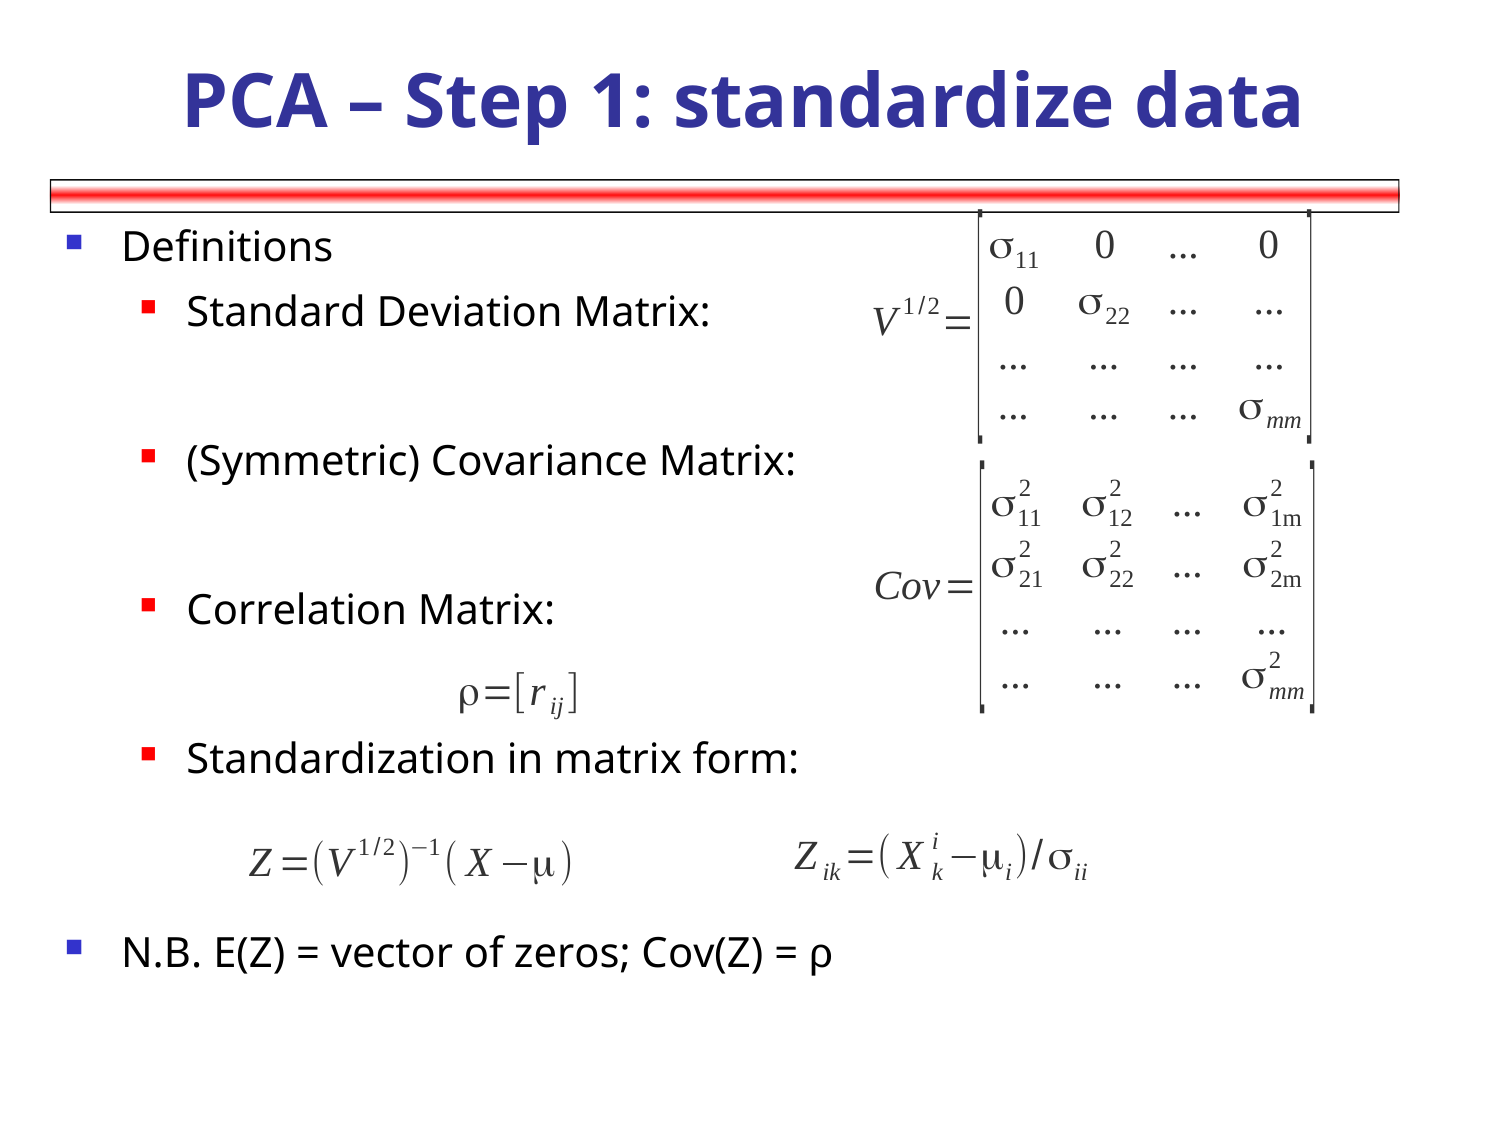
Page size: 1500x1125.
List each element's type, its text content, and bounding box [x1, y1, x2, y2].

chart [451, 668, 586, 721]
list Definitions Standard Deviation Matrix: (Symmetric) Covariance Matrix: Correlation Matrix: Standardization in matrix form: N.B. E(Z) = vector of zeros; Cov(Z) = ρ [49, 212, 1425, 1066]
chart [240, 834, 580, 889]
chart [786, 827, 1096, 886]
chart [867, 459, 1324, 716]
chart [865, 207, 1321, 445]
title PCA – Step 1: standardize data [24, 44, 1463, 150]
